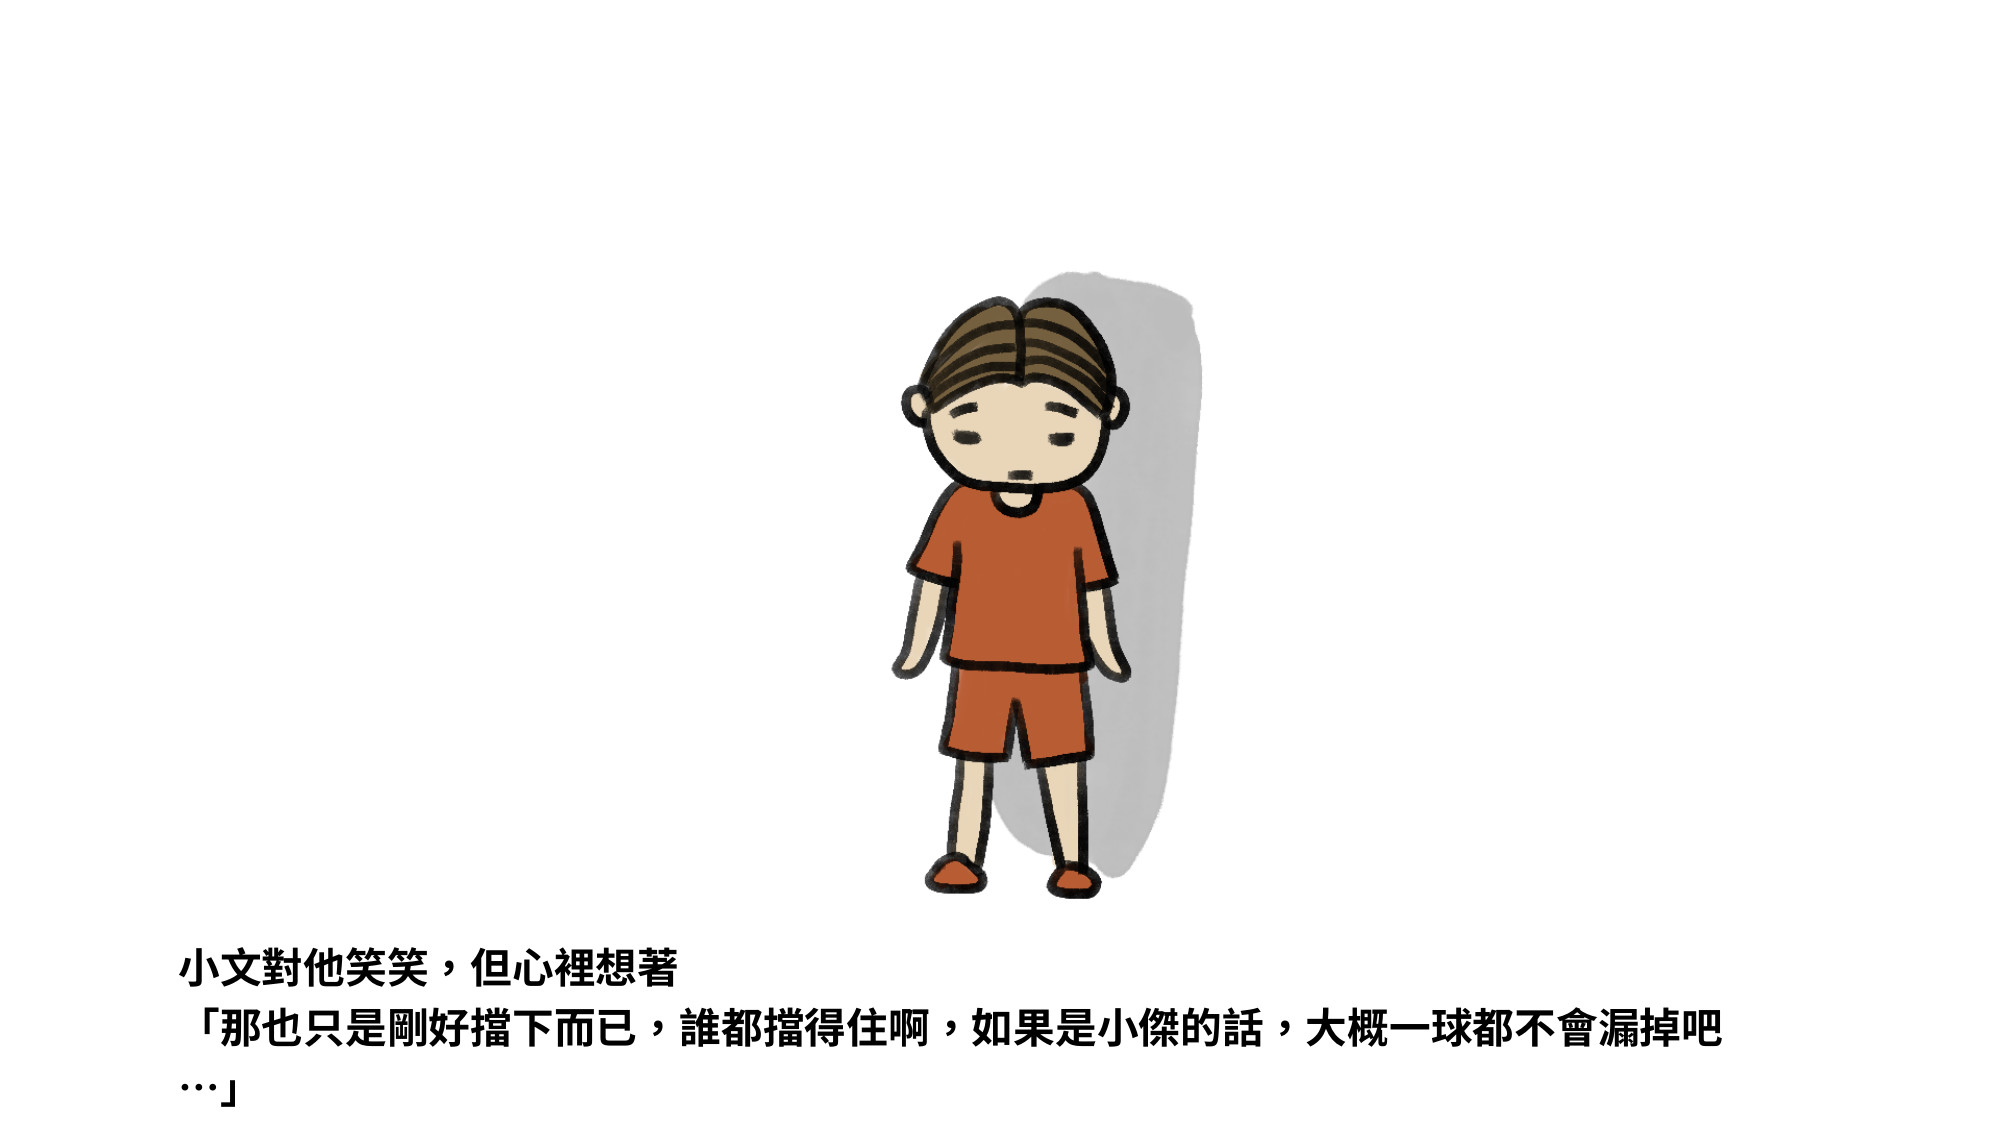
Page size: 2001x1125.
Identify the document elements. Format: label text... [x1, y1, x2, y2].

text_box 小文對他笑笑，但心裡想著 「那也只是剛好擋下而已，誰都擋得住啊，如果是小傑的話，大概一球都不會漏掉吧…」 [163, 925, 1820, 1120]
picture [858, 244, 1342, 925]
